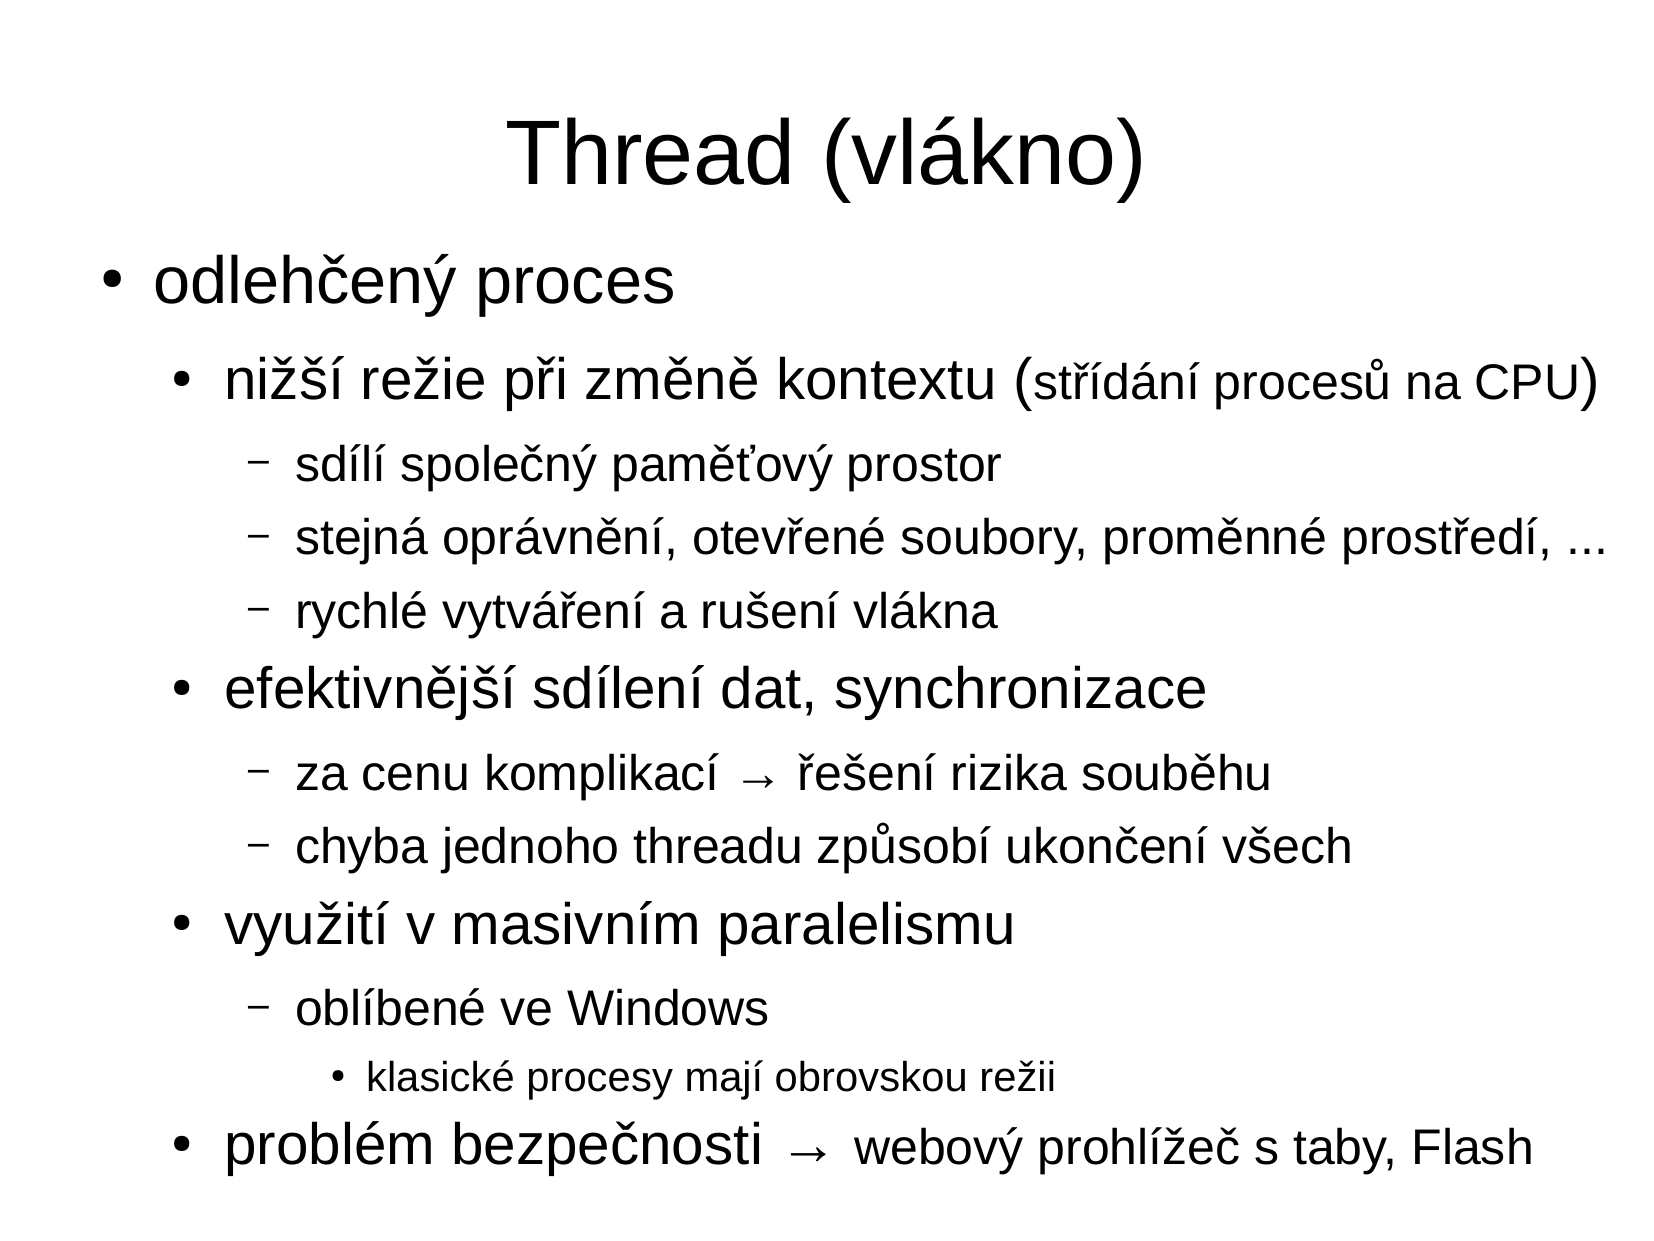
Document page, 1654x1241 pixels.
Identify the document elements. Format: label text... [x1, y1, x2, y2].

title Thread (vlákno) [82, 56, 1571, 242]
list odlehčený proces nižší režie při změně kontextu (střídání procesů na CPU) sdílí společný paměťový prostor stejná oprávnění, otevřené soubory, proměnné prostředí, ... rychlé vytváření a rušení vlákna efektivnější sdílení dat, synchronizace za cenu komplikací → řešení rizika souběhu chyba jednoho threadu způsobí ukončení všech využití v masivním paralelismu oblíbené ve Windows klasické procesy mají obrovskou režii problém bezpečnosti → webový prohlížeč s taby, Flash [82, 242, 1625, 1178]
